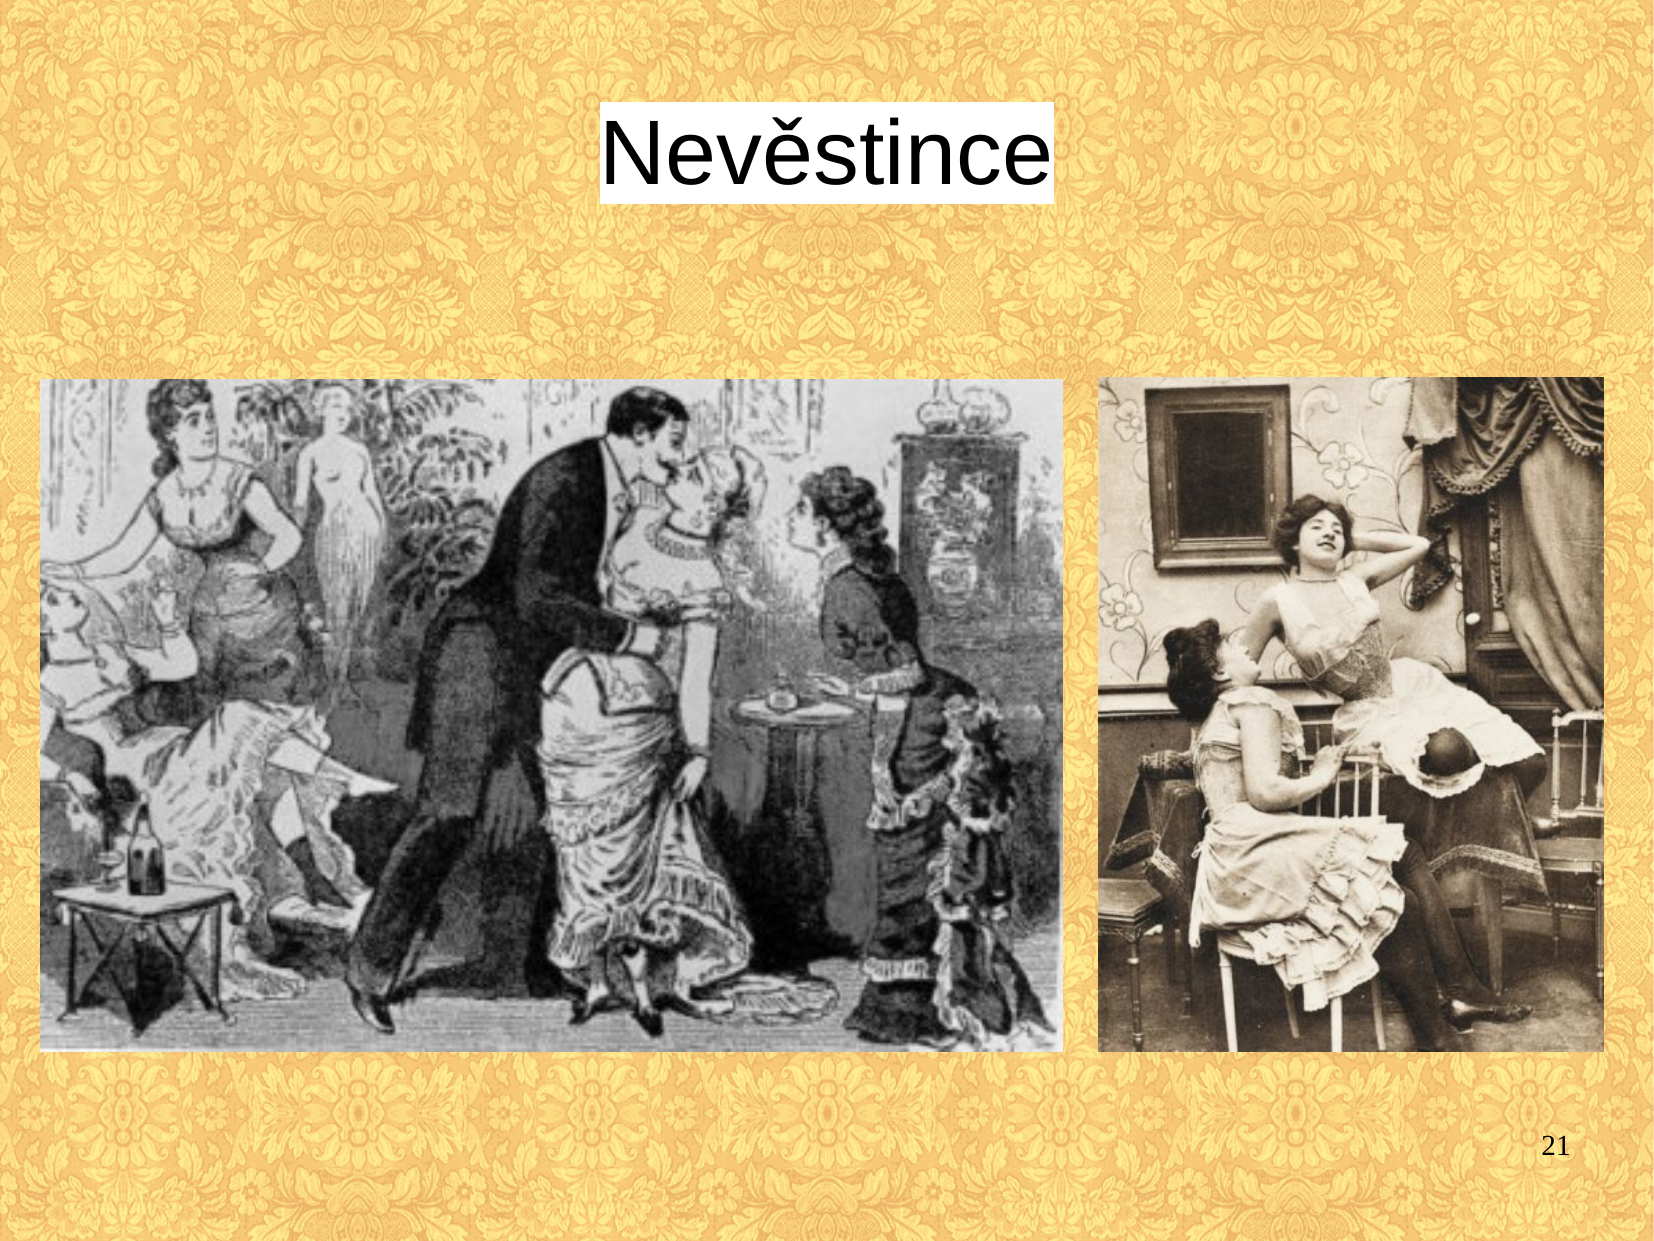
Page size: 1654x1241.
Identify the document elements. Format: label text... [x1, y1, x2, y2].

title Nevěstince [82, 49, 1571, 257]
picture [0, 0, 1654, 1241]
